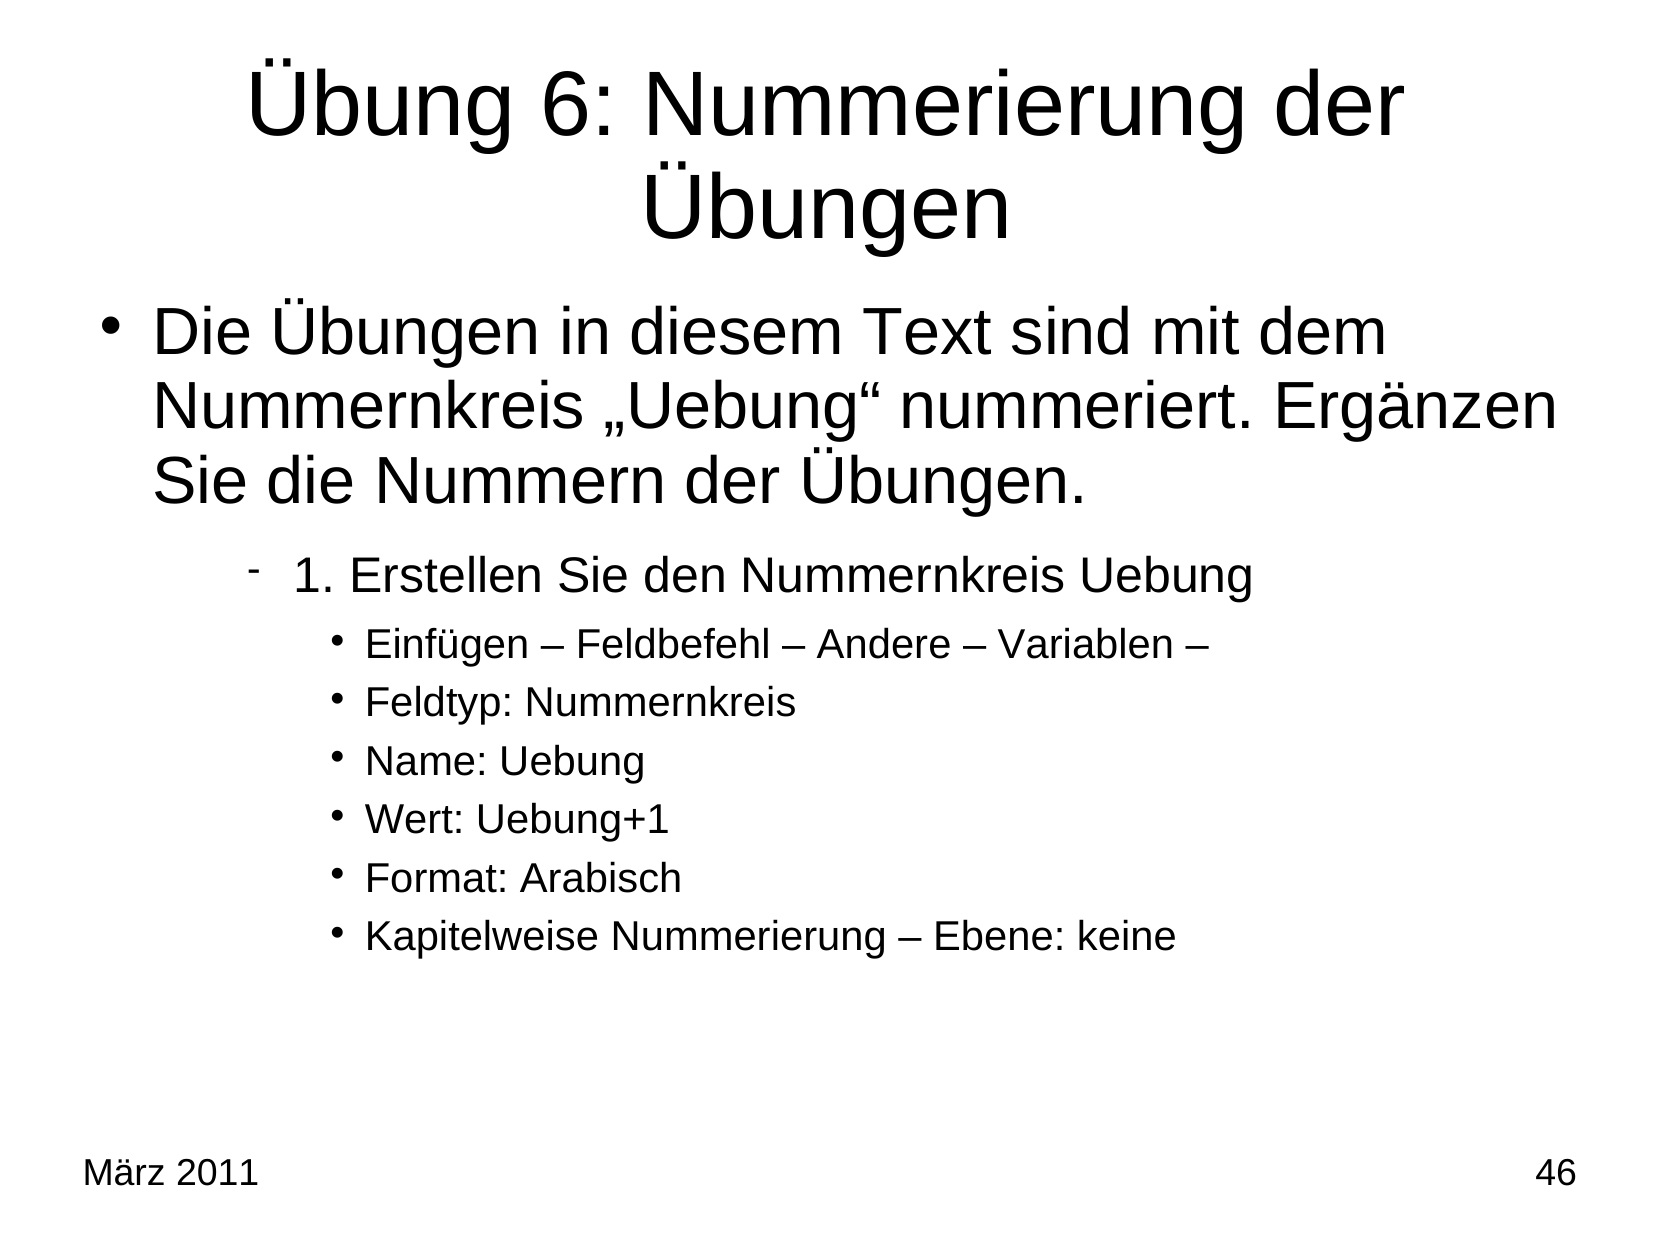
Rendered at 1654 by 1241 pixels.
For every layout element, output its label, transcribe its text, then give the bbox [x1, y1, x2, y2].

title Übung 6: Nummerierung der Übungen [82, 47, 1571, 259]
list Die Übungen in diesem Text sind mit dem Nummernkreis „Uebung“ nummeriert. Ergänzen Sie die Nummern der Übungen. 1. Erstellen Sie den Nummernkreis Uebung Einfügen – Feldbefehl – Andere – Variablen – Feldtyp: Nummernkreis Name: Uebung Wert: Uebung+1 Format: Arabisch Kapitelweise Nummerierung – Ebene: keine [82, 290, 1571, 1109]
